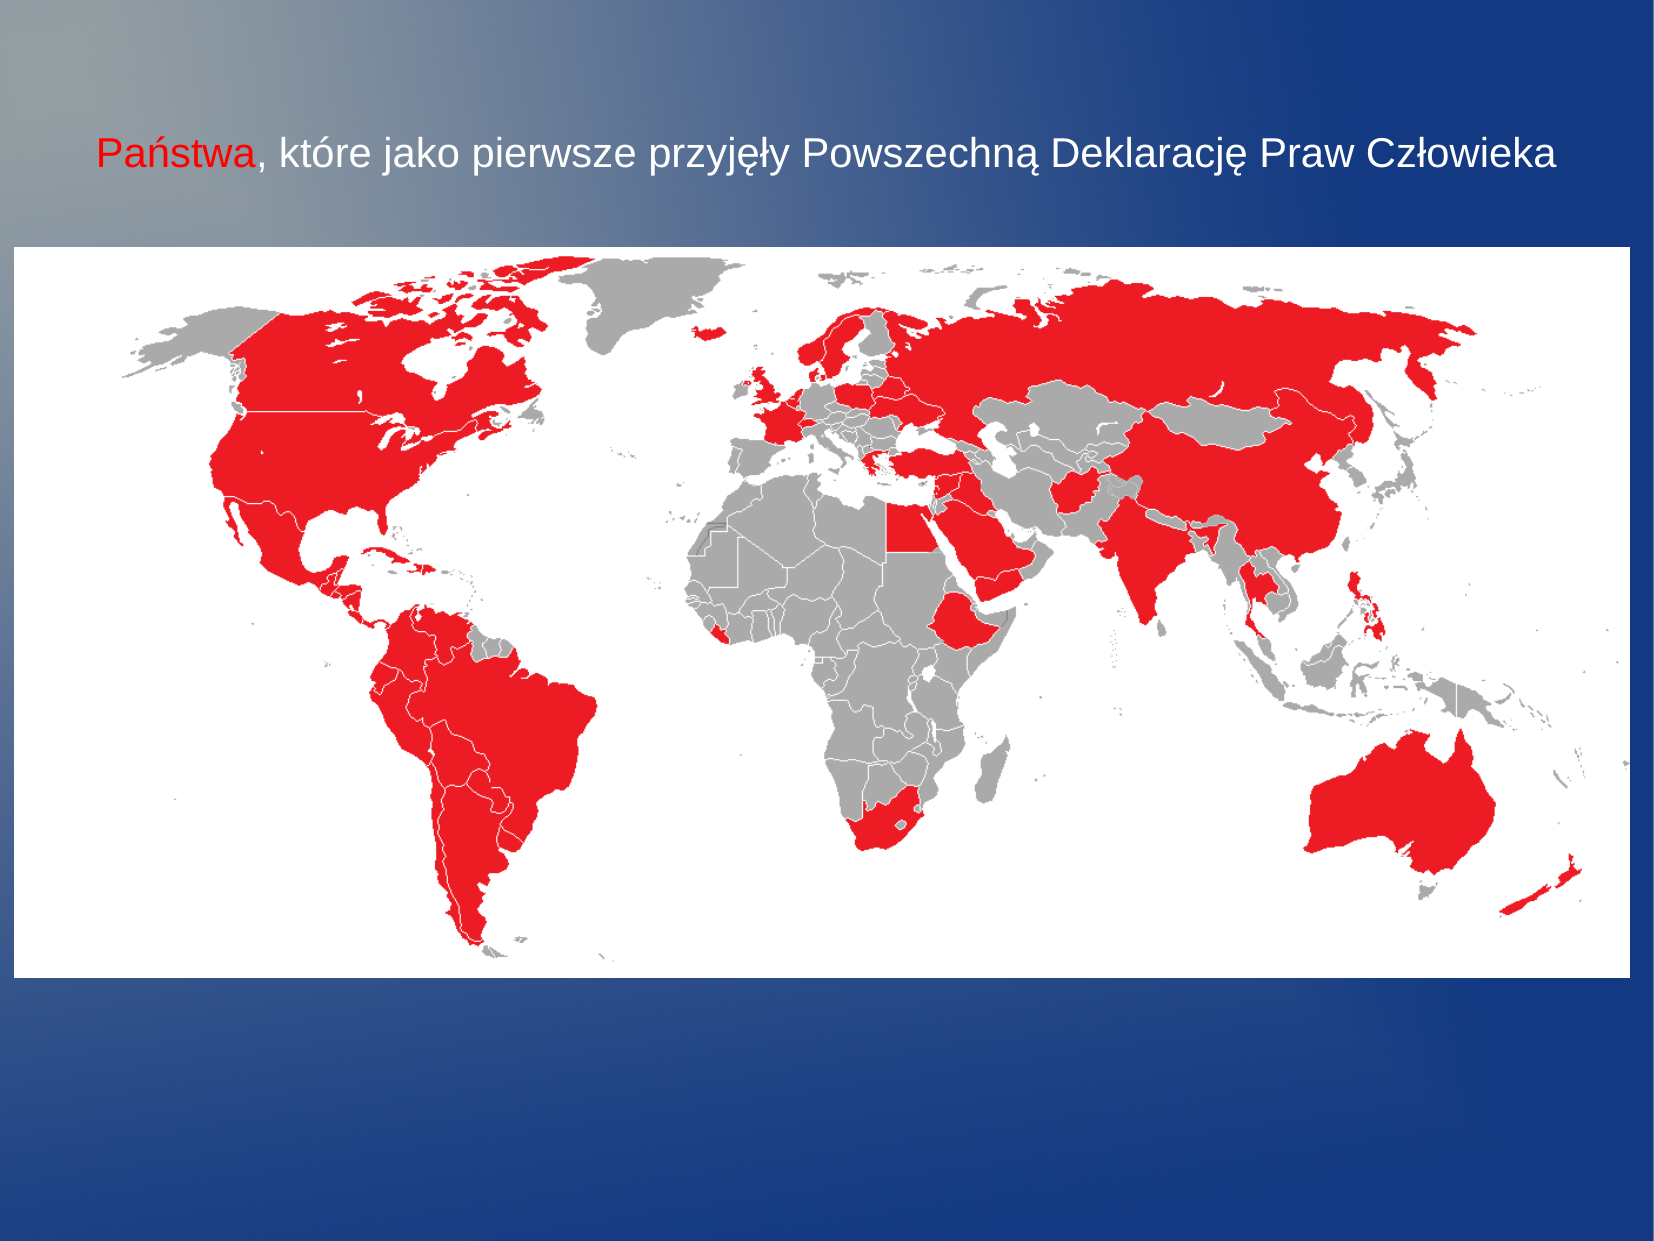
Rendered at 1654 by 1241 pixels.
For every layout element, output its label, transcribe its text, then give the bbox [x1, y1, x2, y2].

title Państwa, które jako pierwsze przyjęły Powszechną Deklarację Praw Człowieka [82, 49, 1571, 247]
picture [0, 0, 1654, 1241]
